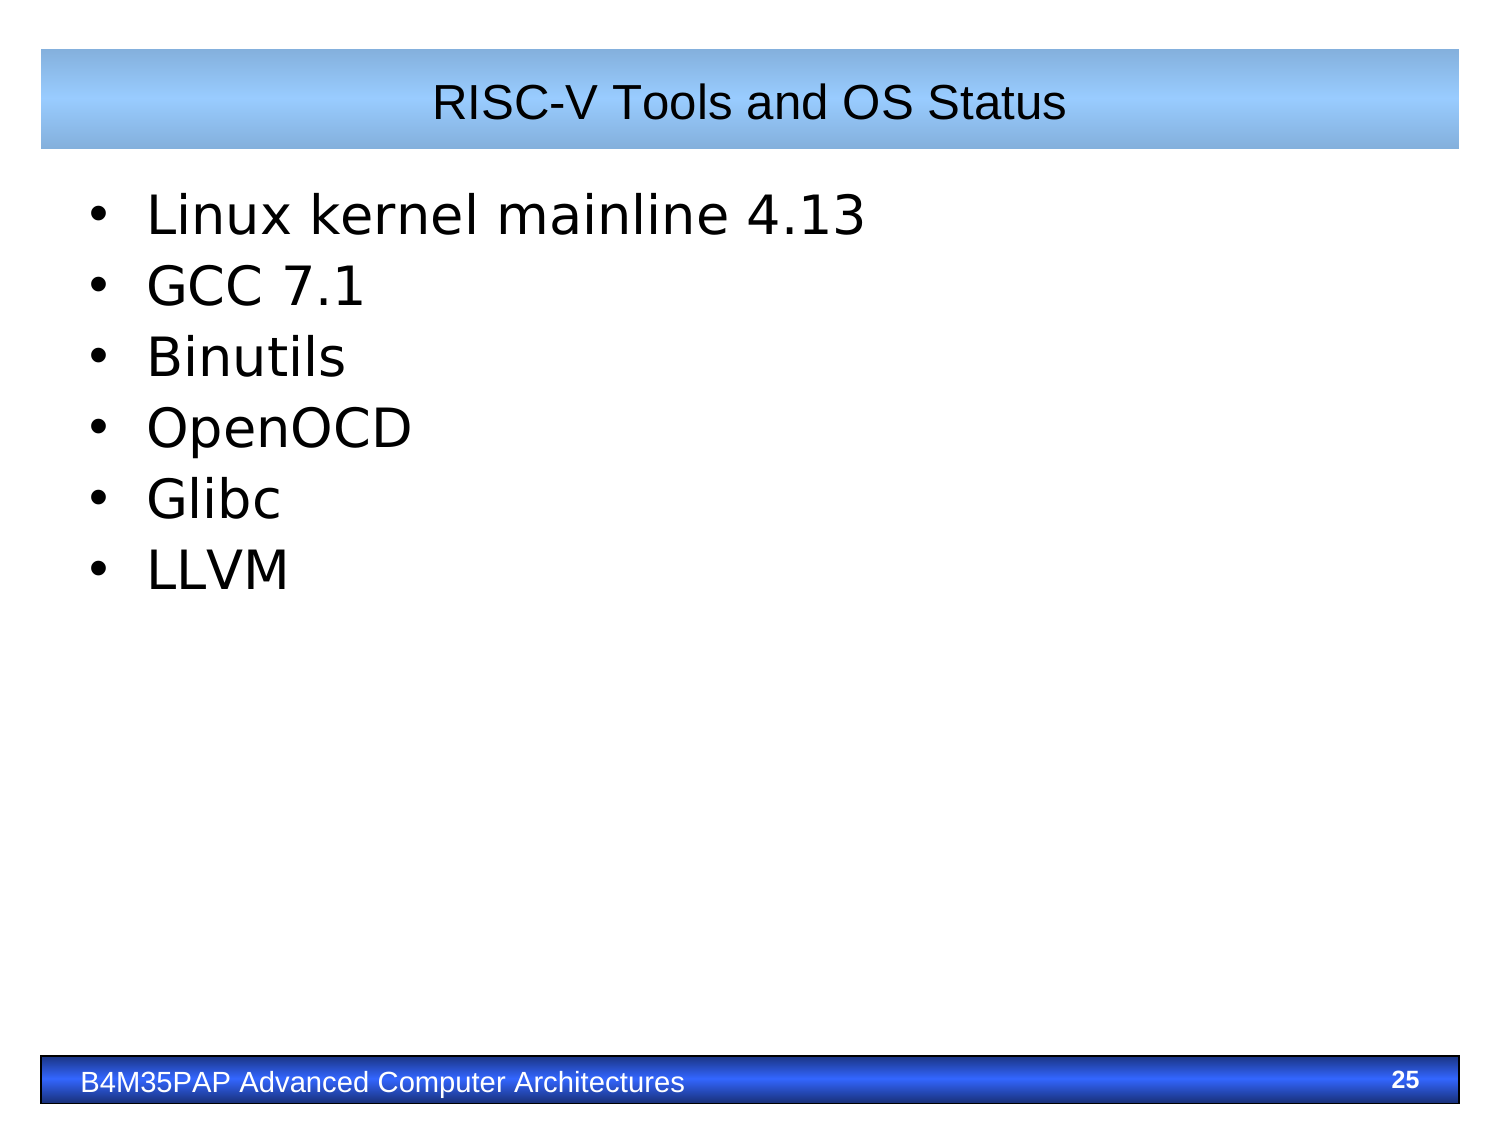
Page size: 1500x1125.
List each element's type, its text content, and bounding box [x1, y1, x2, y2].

list Linux kernel mainline 4.13 GCC 7.1 Binutils OpenOCD Glibc LLVM [75, 172, 1426, 916]
title RISC-V Tools and OS Status [41, 49, 1459, 149]
